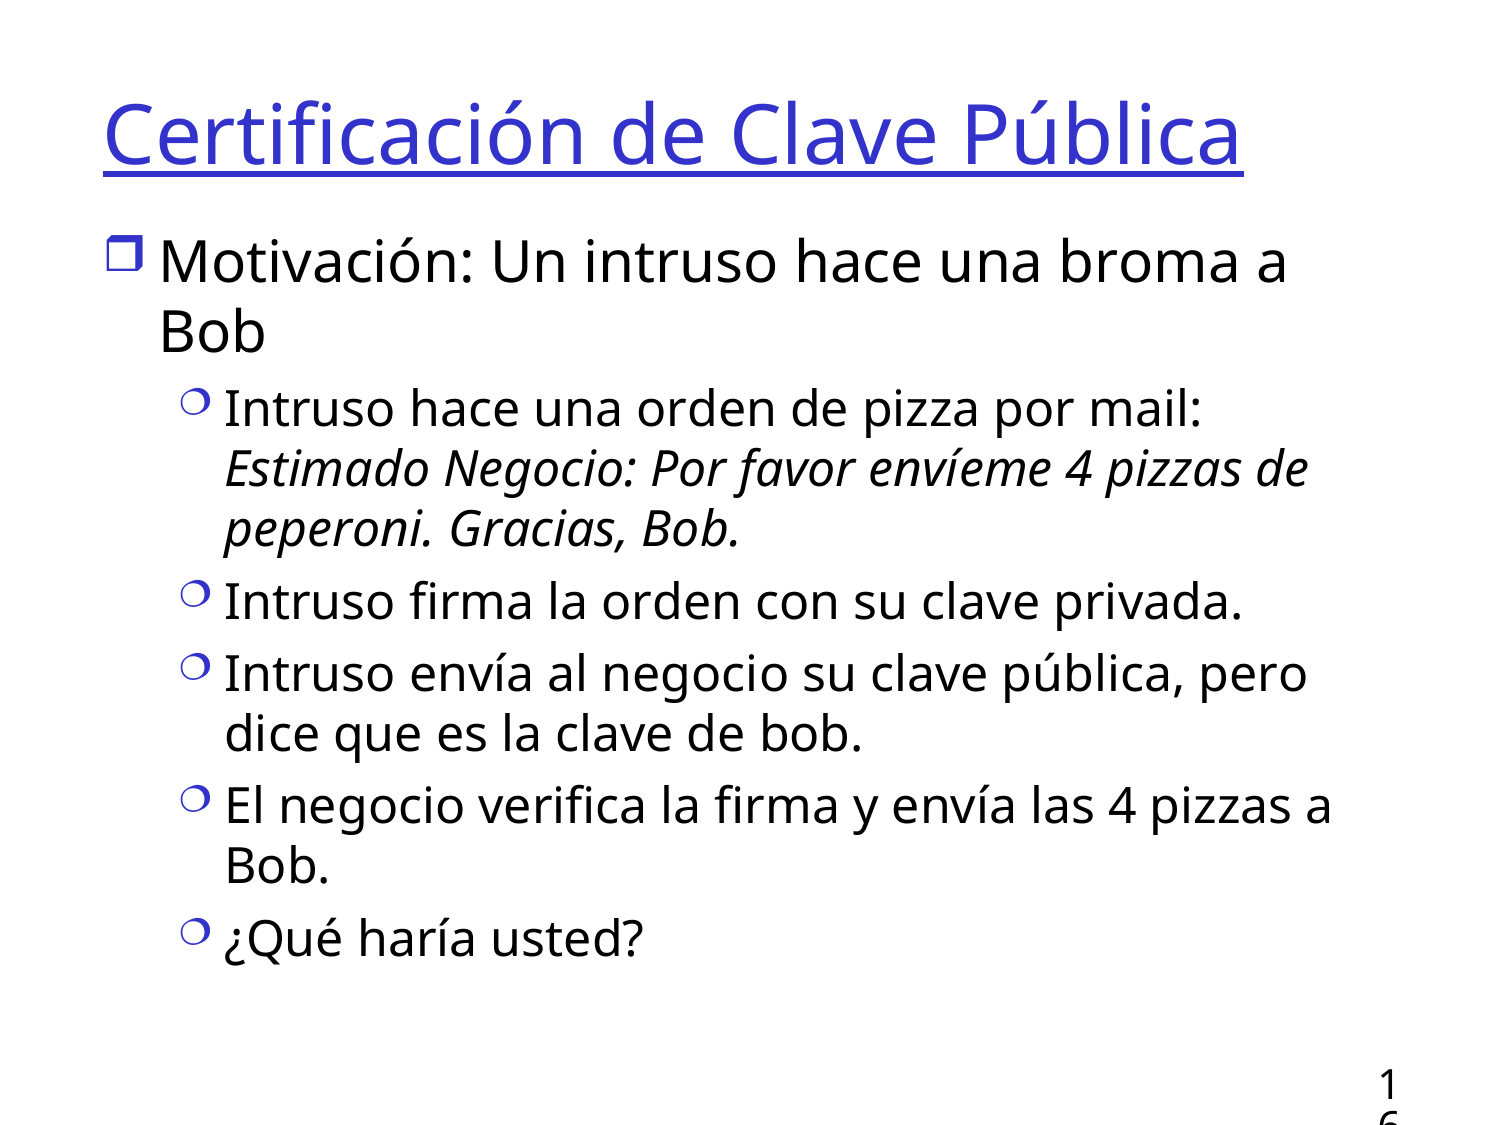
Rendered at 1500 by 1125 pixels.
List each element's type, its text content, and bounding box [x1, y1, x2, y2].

list Motivación: Un intruso hace una broma a Bob Intruso hace una orden de pizza por mail: Estimado Negocio: Por favor envíeme 4 pizzas de peperoni. Gracias, Bob. Intruso firma la orden con su clave privada. Intruso envía al negocio su clave pública, pero dice que es la clave de bob. El negocio verifica la firma y envía las 4 pizzas a Bob. ¿Qué haría usted? [87, 216, 1421, 1006]
title Certificación de Clave Pública [87, 16, 1363, 216]
